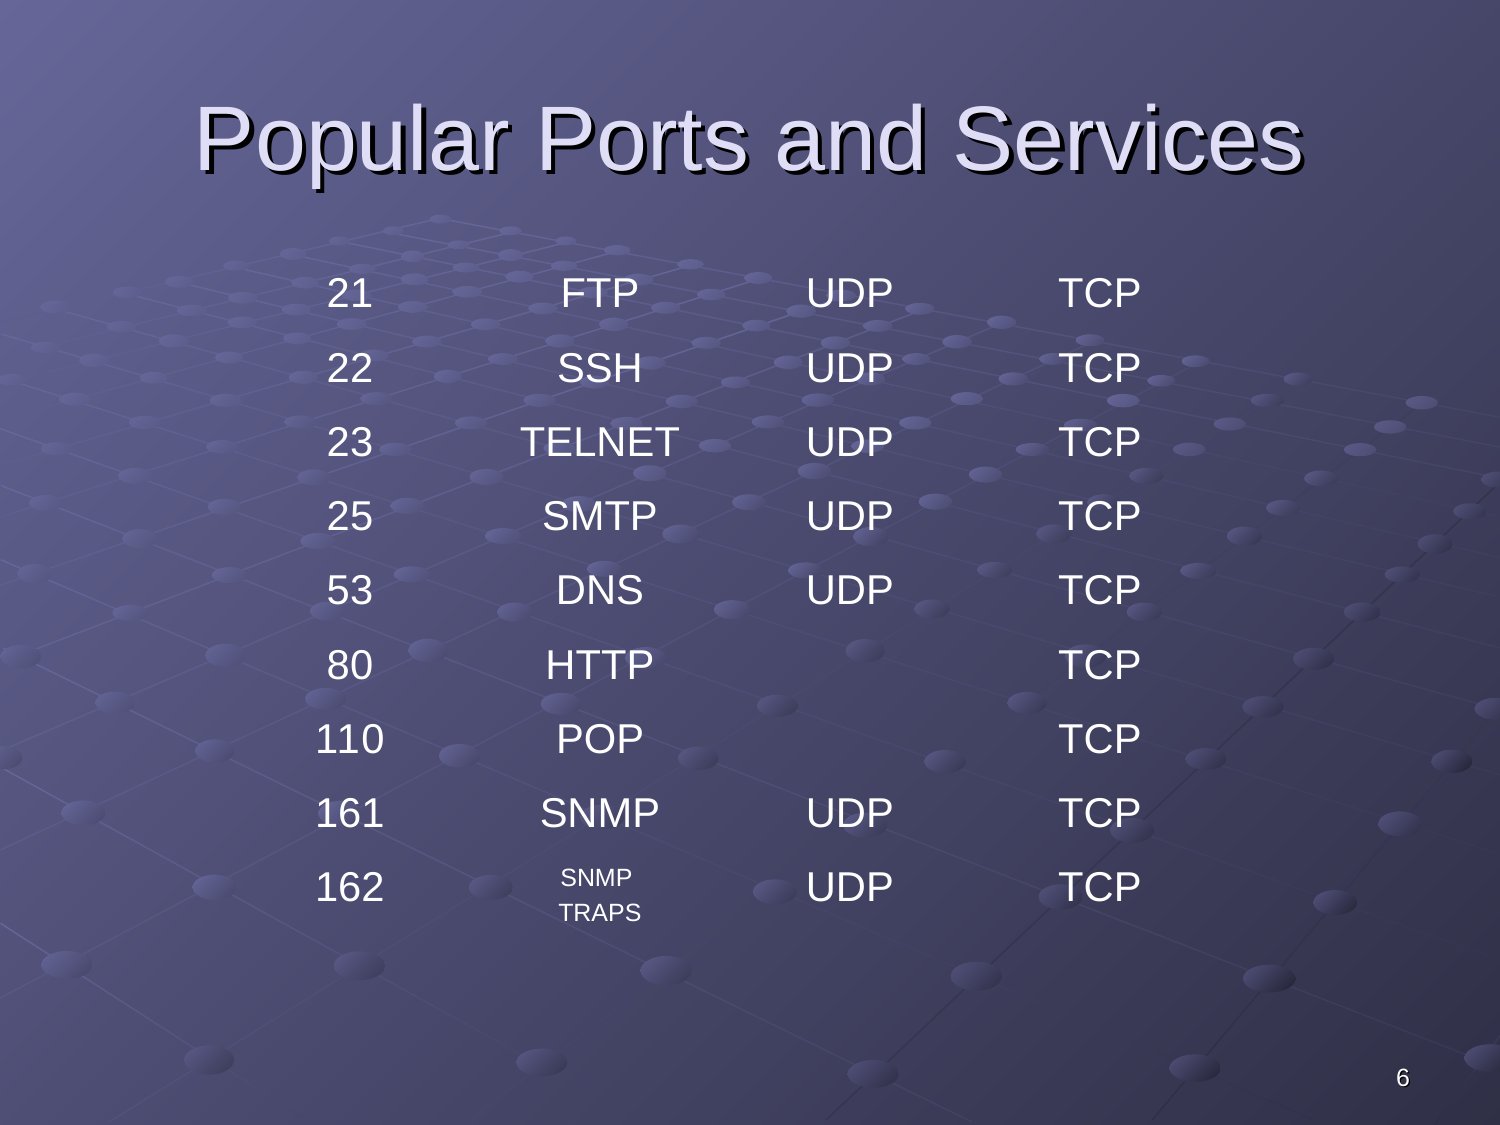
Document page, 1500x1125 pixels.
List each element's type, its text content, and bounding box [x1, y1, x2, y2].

text_box UDP [726, 262, 975, 337]
text_box TELNET [475, 411, 726, 486]
text_box 22 [224, 337, 475, 411]
text_box 110 [224, 709, 475, 783]
text_box 53 [224, 560, 475, 634]
text_box SSH [475, 337, 726, 411]
text_box 162 [224, 857, 475, 938]
text_box UDP [726, 560, 975, 634]
text_box UDP [726, 857, 975, 938]
text_box TCP [975, 262, 1225, 337]
text_box TCP [975, 486, 1225, 560]
text_box HTTP [475, 634, 726, 709]
title Popular Ports and Services [75, 45, 1426, 233]
text_box FTP [475, 262, 726, 337]
text_box UDP [726, 782, 975, 857]
text_box SNMP TRAPS [475, 857, 726, 938]
text_box TCP [974, 634, 1225, 709]
text_box POP [475, 709, 726, 783]
text_box 23 [224, 411, 475, 486]
text_box UDP [726, 337, 975, 411]
text_box TCP [975, 560, 1225, 634]
text_box 161 [224, 783, 475, 857]
text_box 25 [224, 486, 475, 560]
text_box 21 [224, 262, 475, 337]
text_box UDP [726, 486, 975, 560]
text_box TCP [975, 783, 1225, 857]
text_box SNMP [475, 783, 726, 857]
text_box DNS [475, 560, 726, 634]
text_box TCP [975, 411, 1225, 486]
text_box 80 [224, 634, 475, 709]
text_box TCP [974, 709, 1225, 783]
text_box TCP [975, 337, 1225, 411]
text_box UDP [726, 411, 975, 486]
text_box SMTP [475, 486, 726, 560]
text_box TCP [975, 857, 1225, 938]
